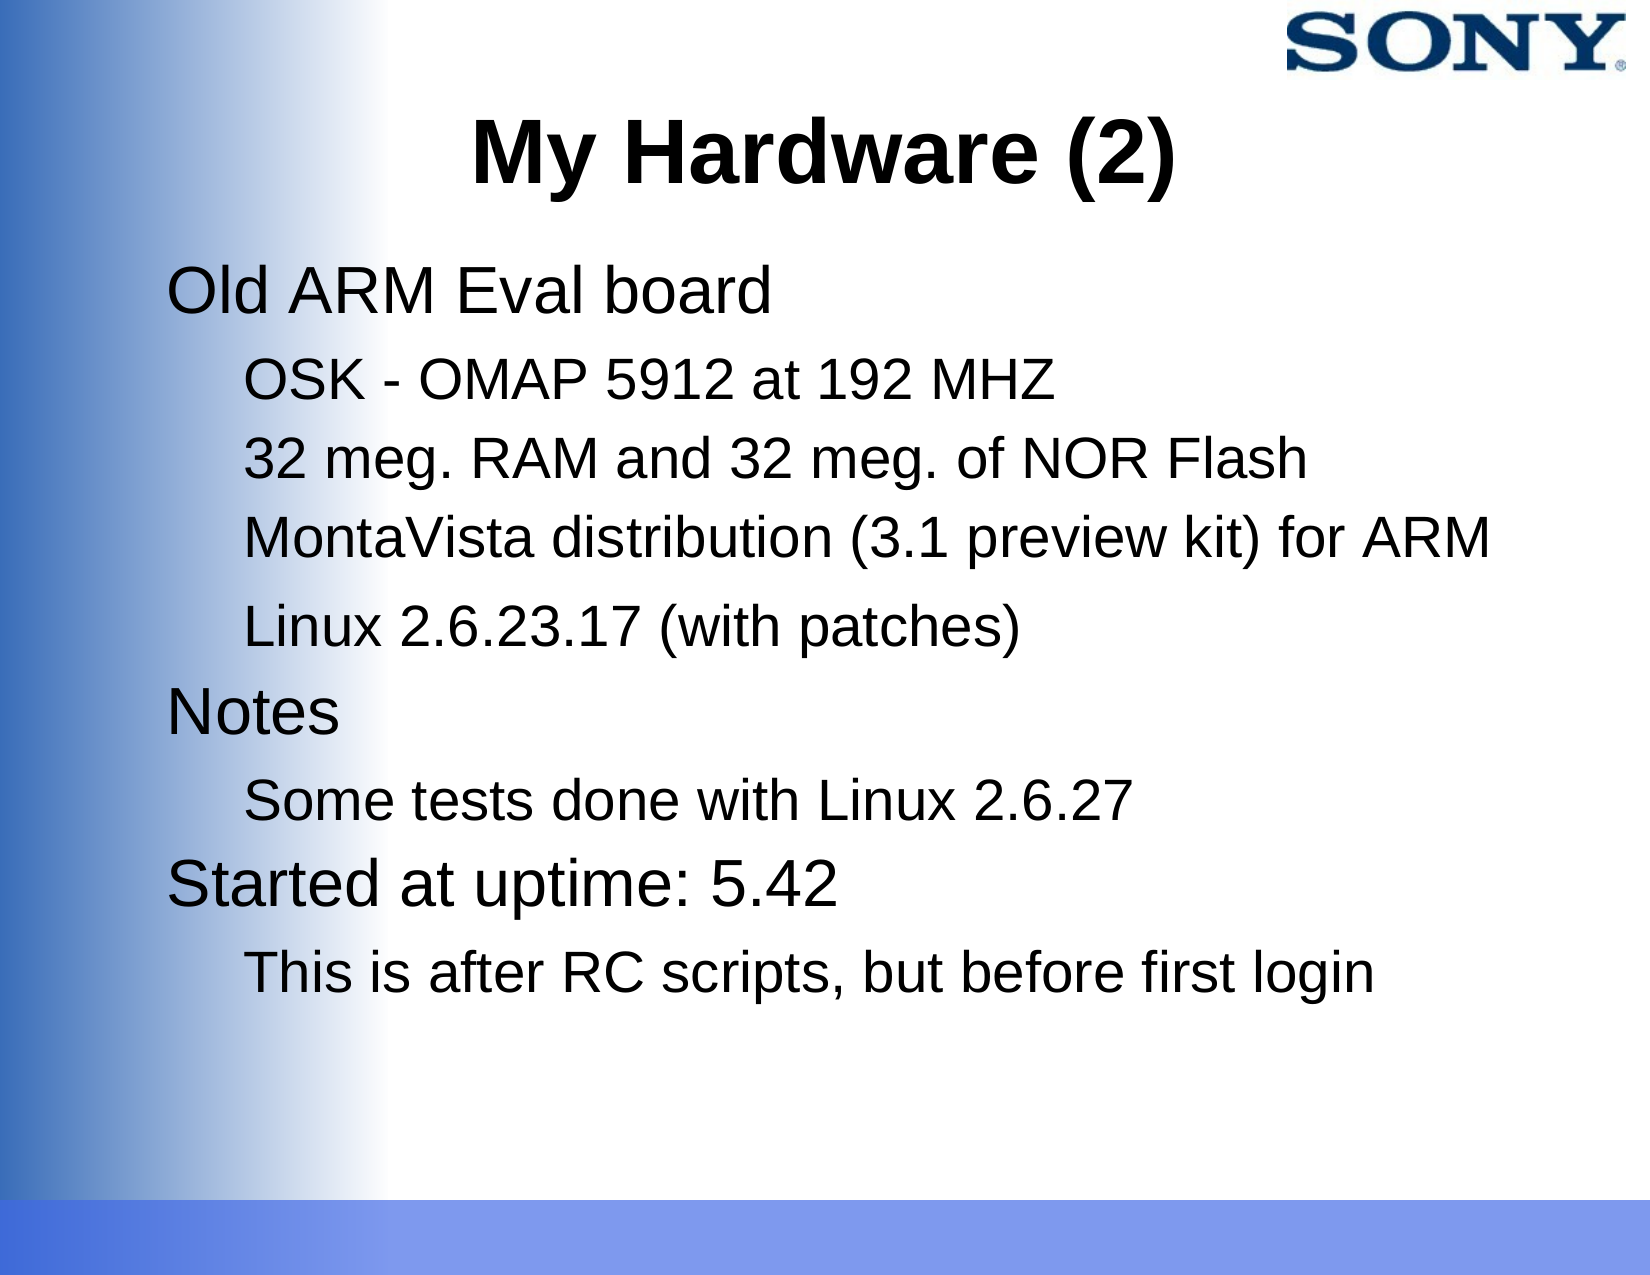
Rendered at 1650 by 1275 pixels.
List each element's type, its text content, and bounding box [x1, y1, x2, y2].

list Old ARM Eval board OSK - OMAP 5912 at 192 MHZ 32 meg. RAM and 32 meg. of NOR Flash MontaVista distribution (3.1 preview kit) for ARM Linux 2.6.23.17 (with patches)‏ Notes Some tests done with Linux 2.6.27 Started at uptime: 5.42 This is after RC scripts, but before first login [149, 262, 1499, 1188]
title My Hardware (2) [149, 74, 1499, 250]
picture [1287, 0, 1626, 80]
